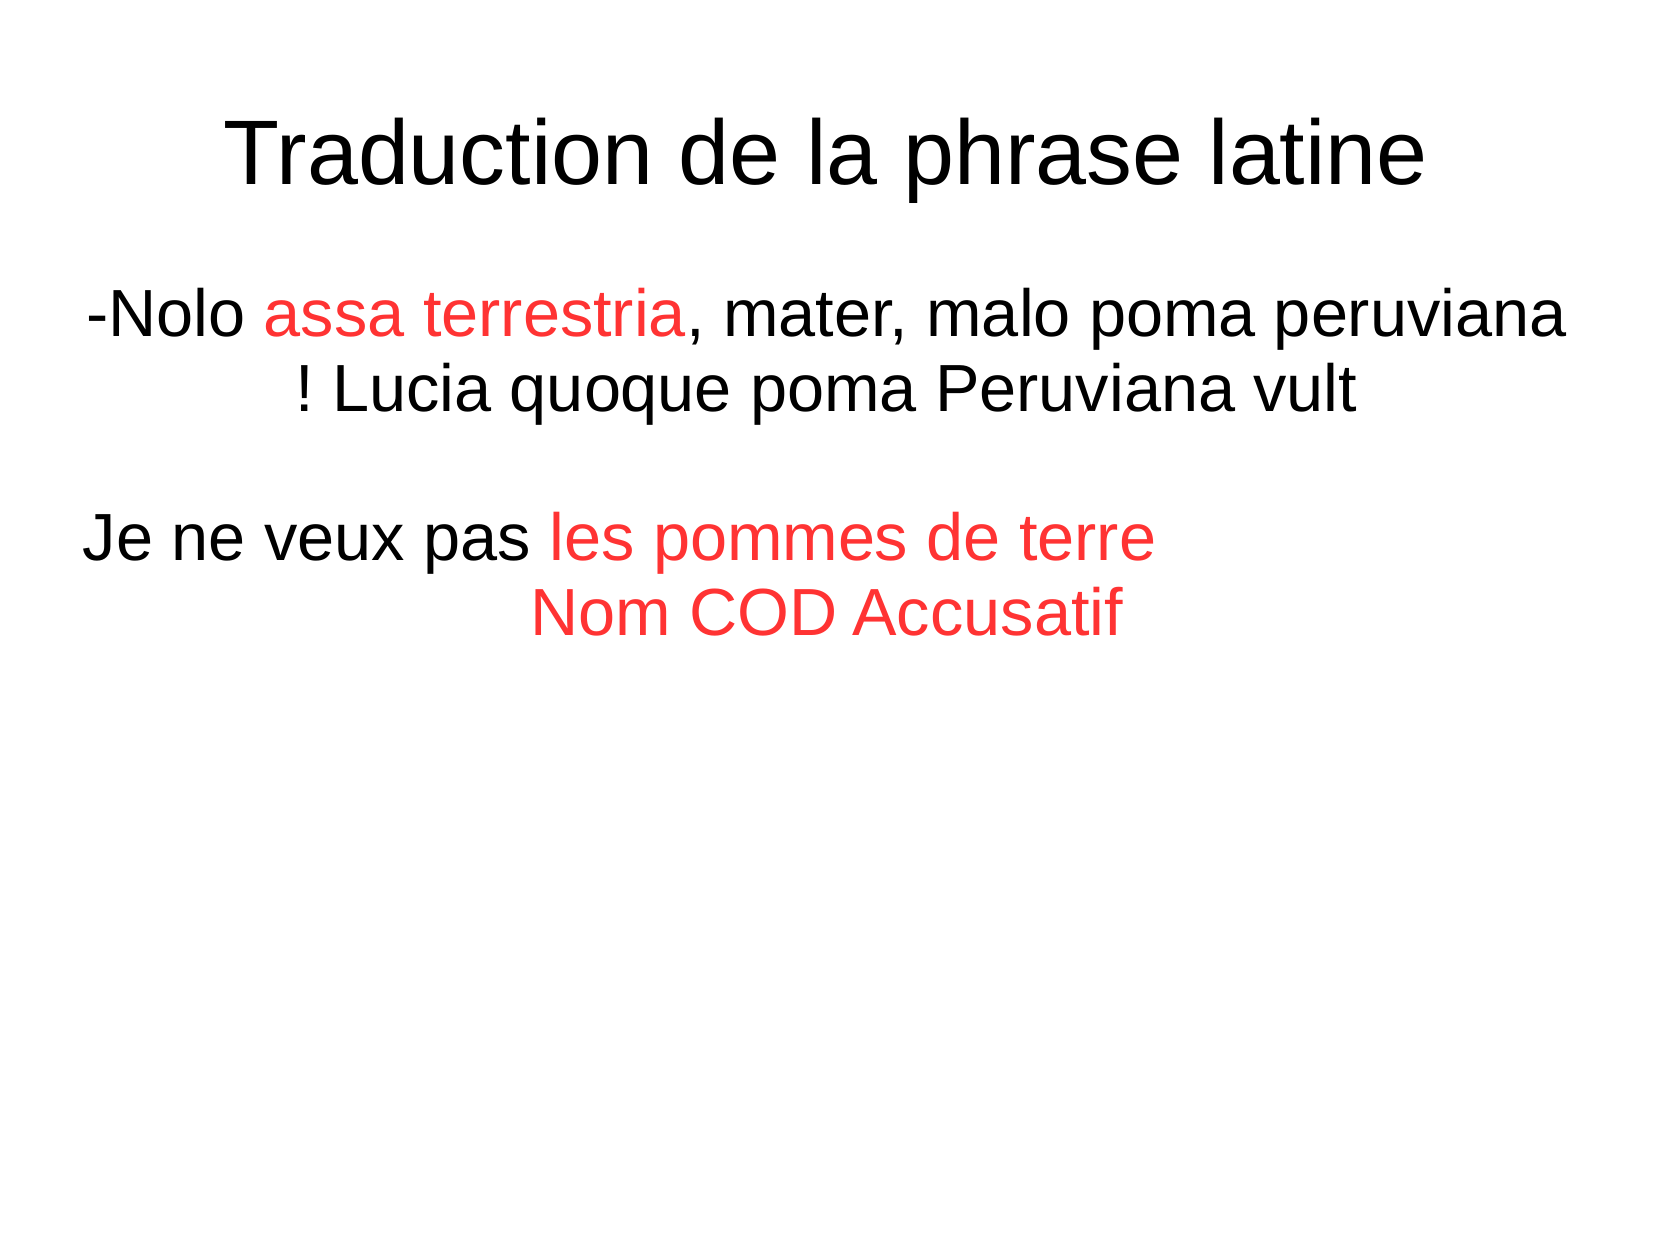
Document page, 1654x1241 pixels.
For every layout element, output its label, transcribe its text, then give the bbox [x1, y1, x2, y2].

subtitle -Nolo assa terrestria, mater, malo poma peruviana ! Lucia quoque poma Peruviana vult Je ne veux pas les pommes de terre Nom COD Accusatif [82, 275, 1571, 1024]
title Traduction de la phrase latine [82, 49, 1571, 257]
